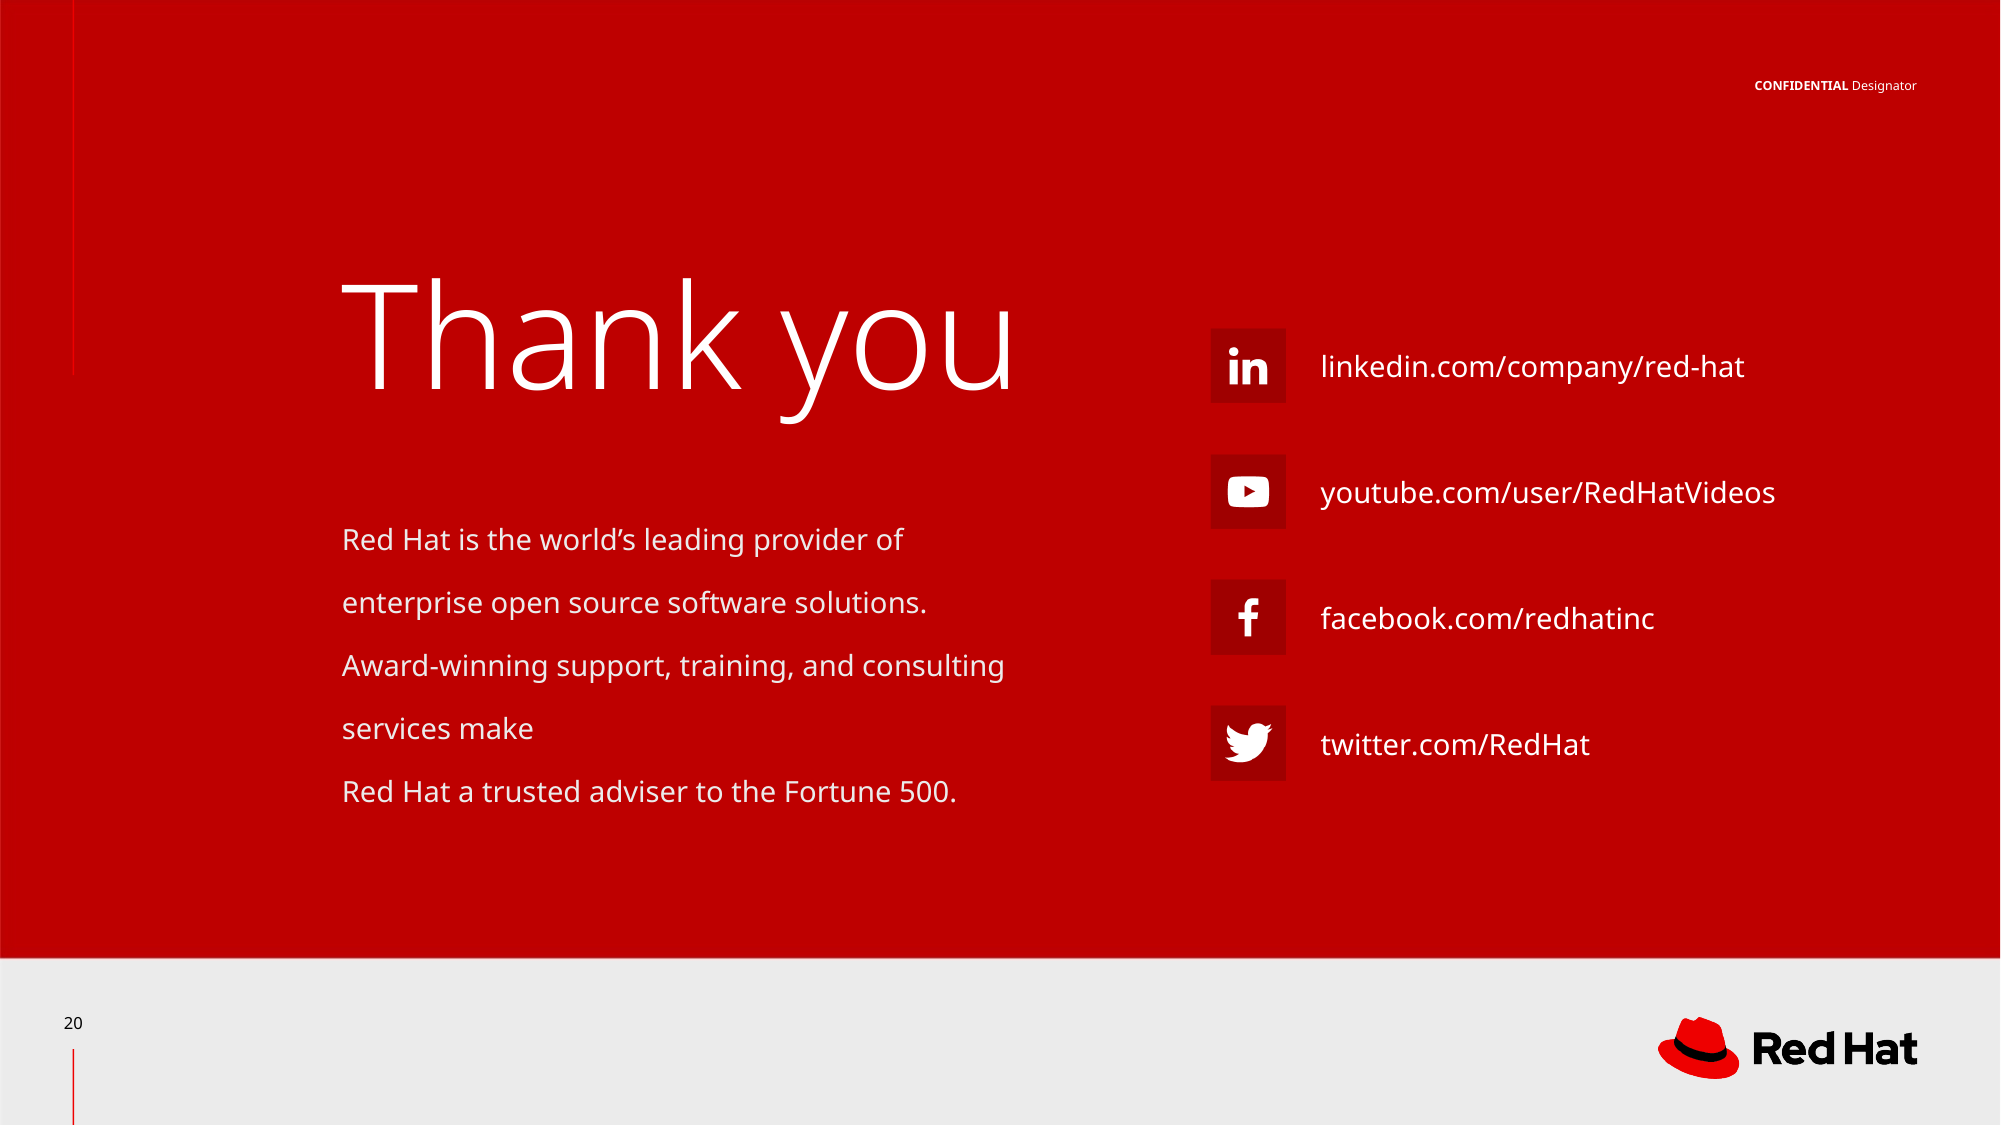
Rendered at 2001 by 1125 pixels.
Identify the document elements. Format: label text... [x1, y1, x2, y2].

title Thank you [341, 93, 1147, 419]
picture [0, 0, 2001, 1125]
text_box Red Hat is the world’s leading provider of enterprise open source software solutions. Award-winning support, training, and consulting services make Red Hat a trusted adviser to the Fortune 500. [341, 493, 1022, 744]
